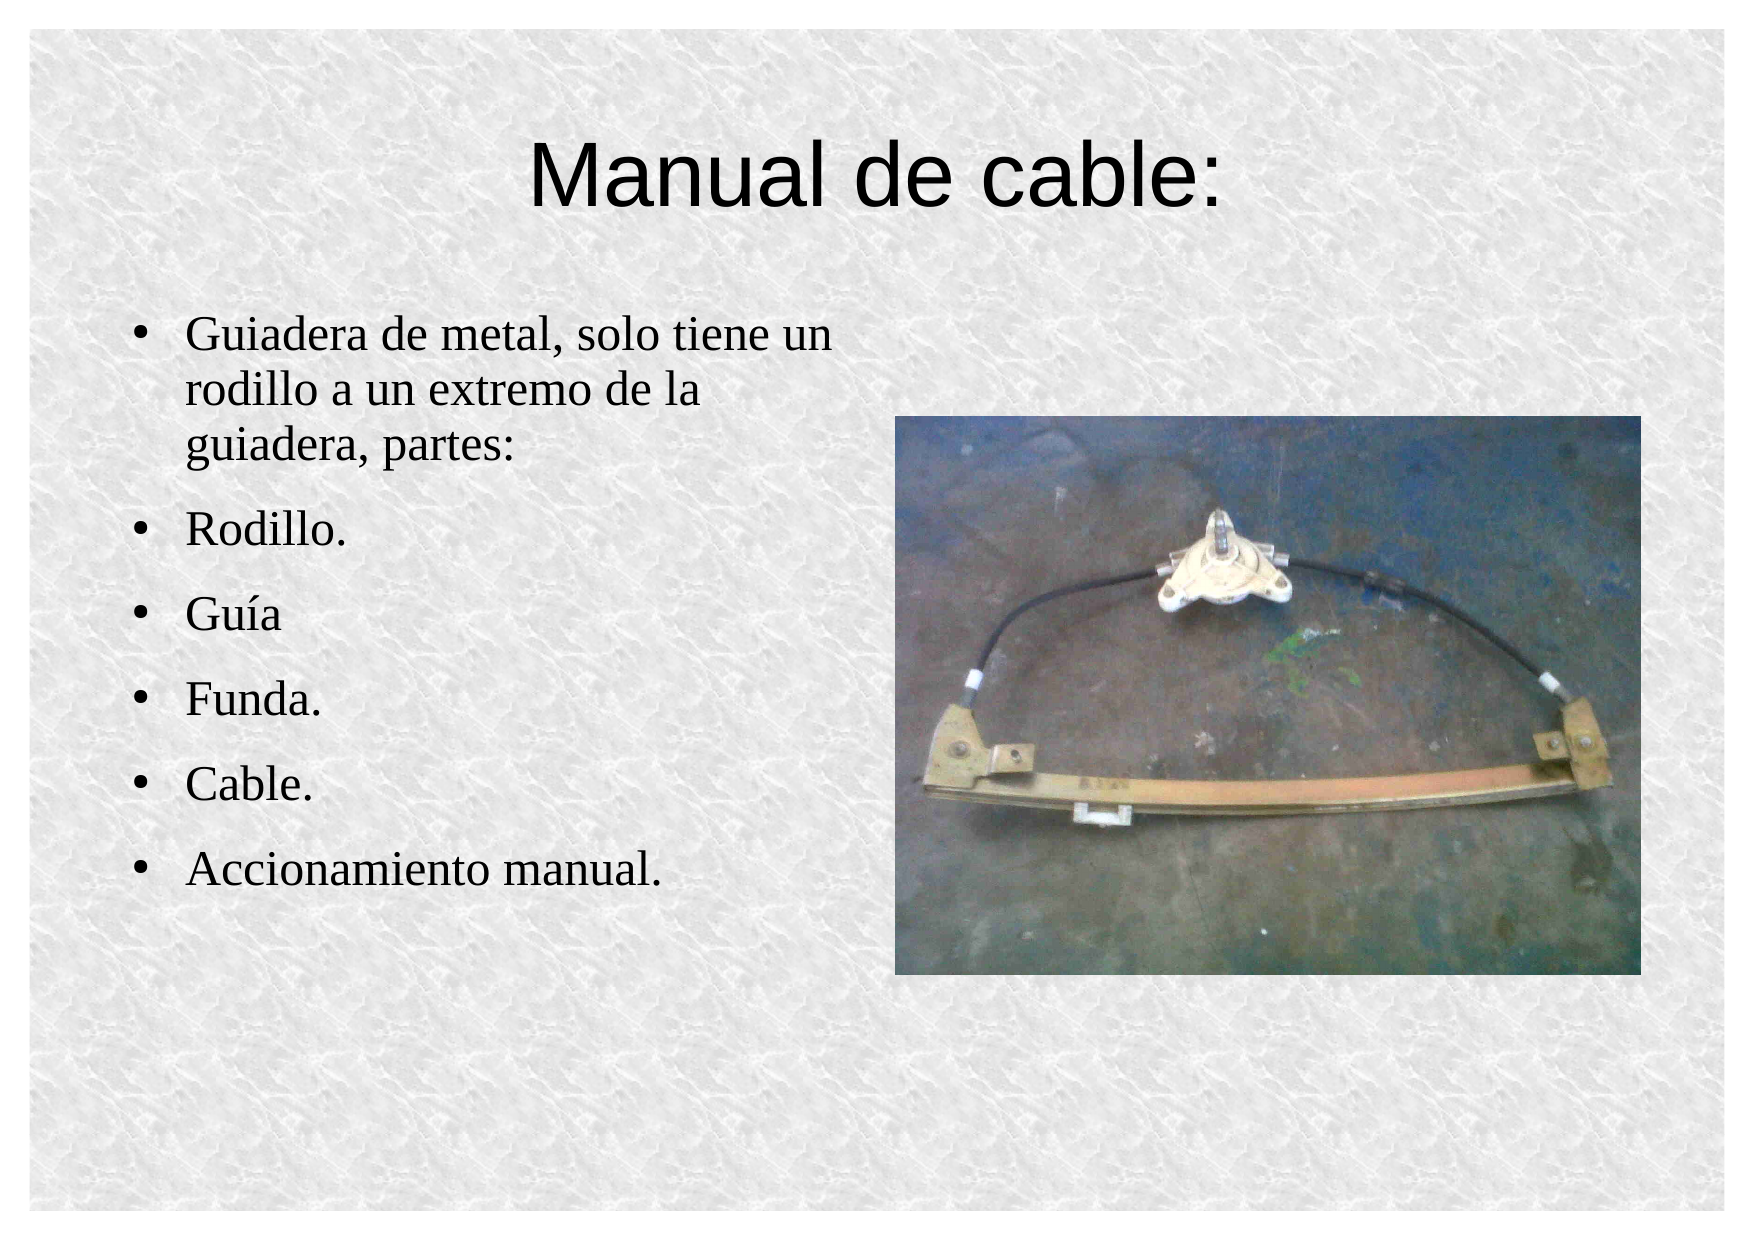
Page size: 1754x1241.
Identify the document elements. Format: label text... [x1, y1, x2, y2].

picture [29, 29, 1725, 1211]
title Manual de cable: [114, 83, 1640, 267]
list Guiadera de metal, solo tiene un rodillo a un extremo de la guiadera, partes: Rodillo. Guía Funda. Cable. Accionamiento manual. [114, 305, 859, 1086]
